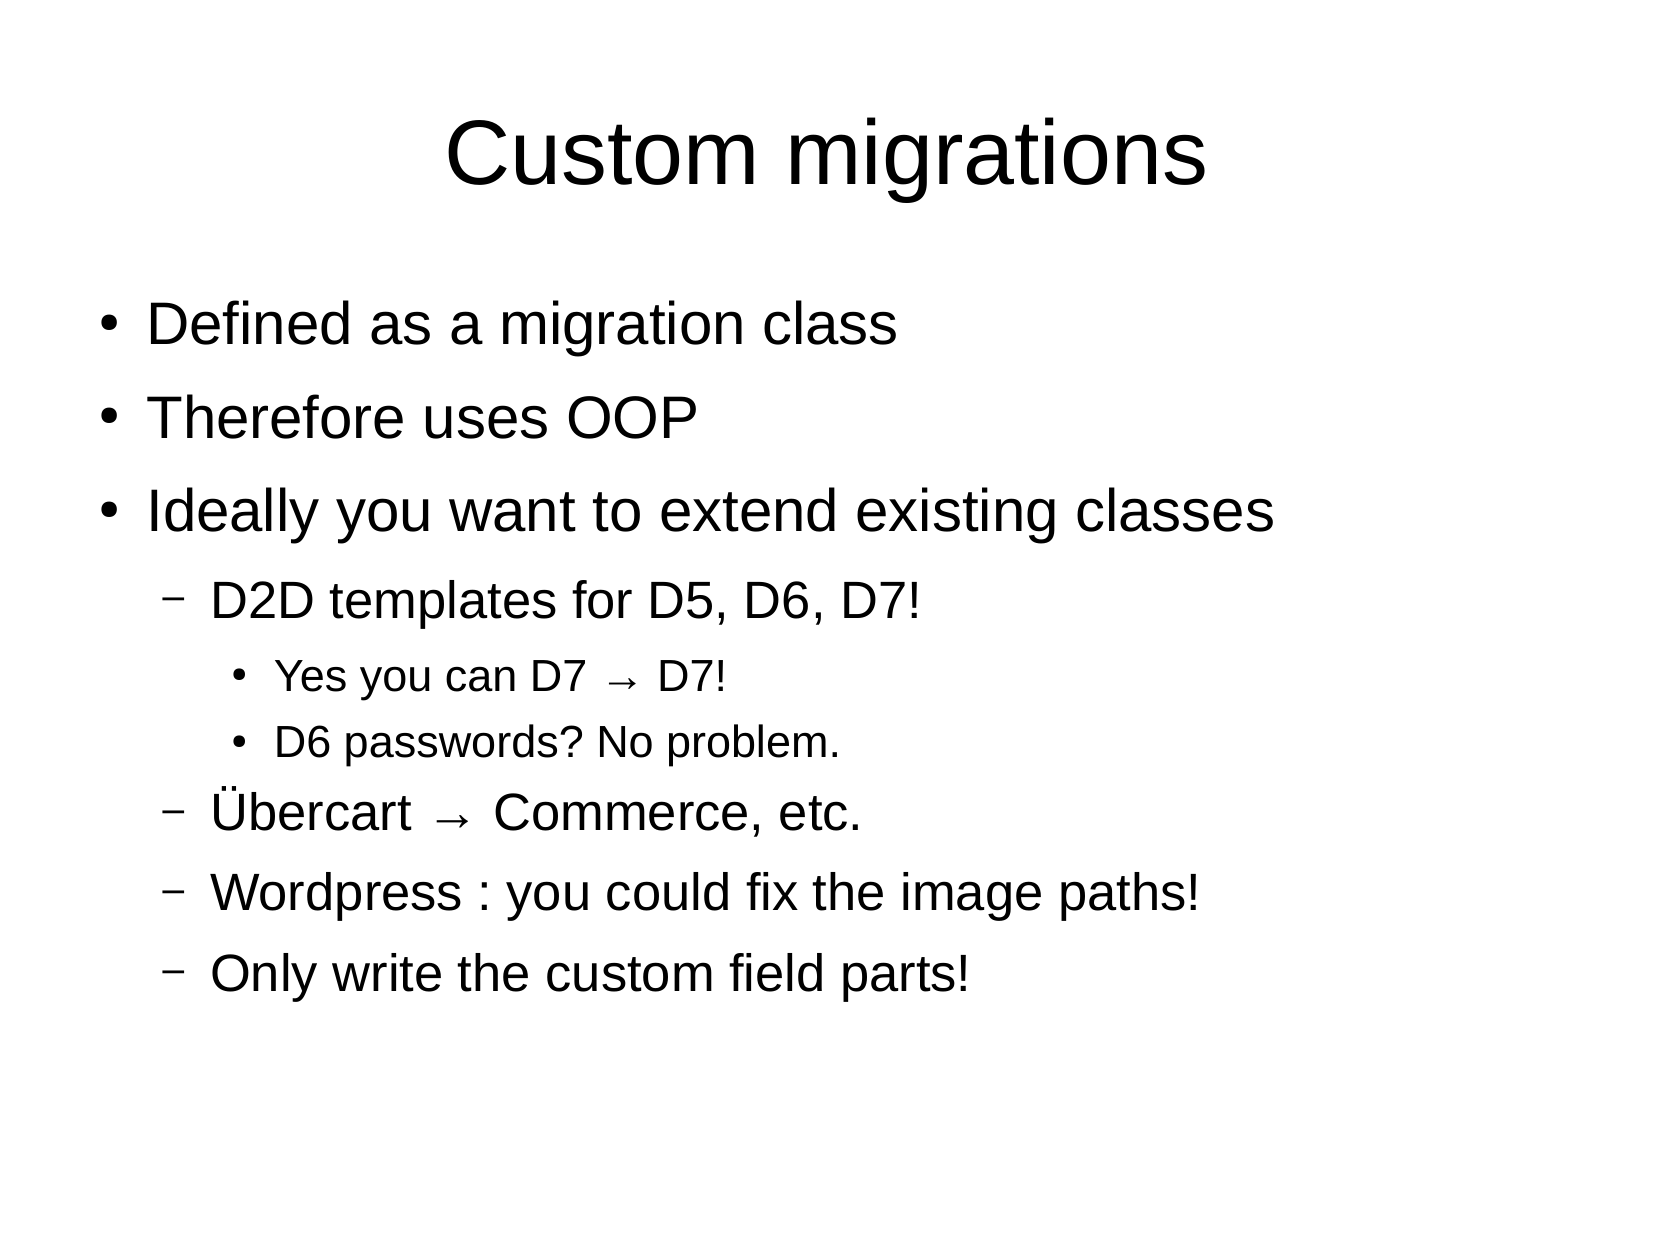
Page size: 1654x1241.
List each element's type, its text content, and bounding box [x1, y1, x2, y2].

title Custom migrations [82, 49, 1571, 257]
list Defined as a migration class Therefore uses OOP Ideally you want to extend existing classes D2D templates for D5, D6, D7! Yes you can D7 → D7! D6 passwords? No problem. Übercart → Commerce, etc. Wordpress : you could fix the image paths! Only write the custom field parts! [82, 290, 1538, 1010]
